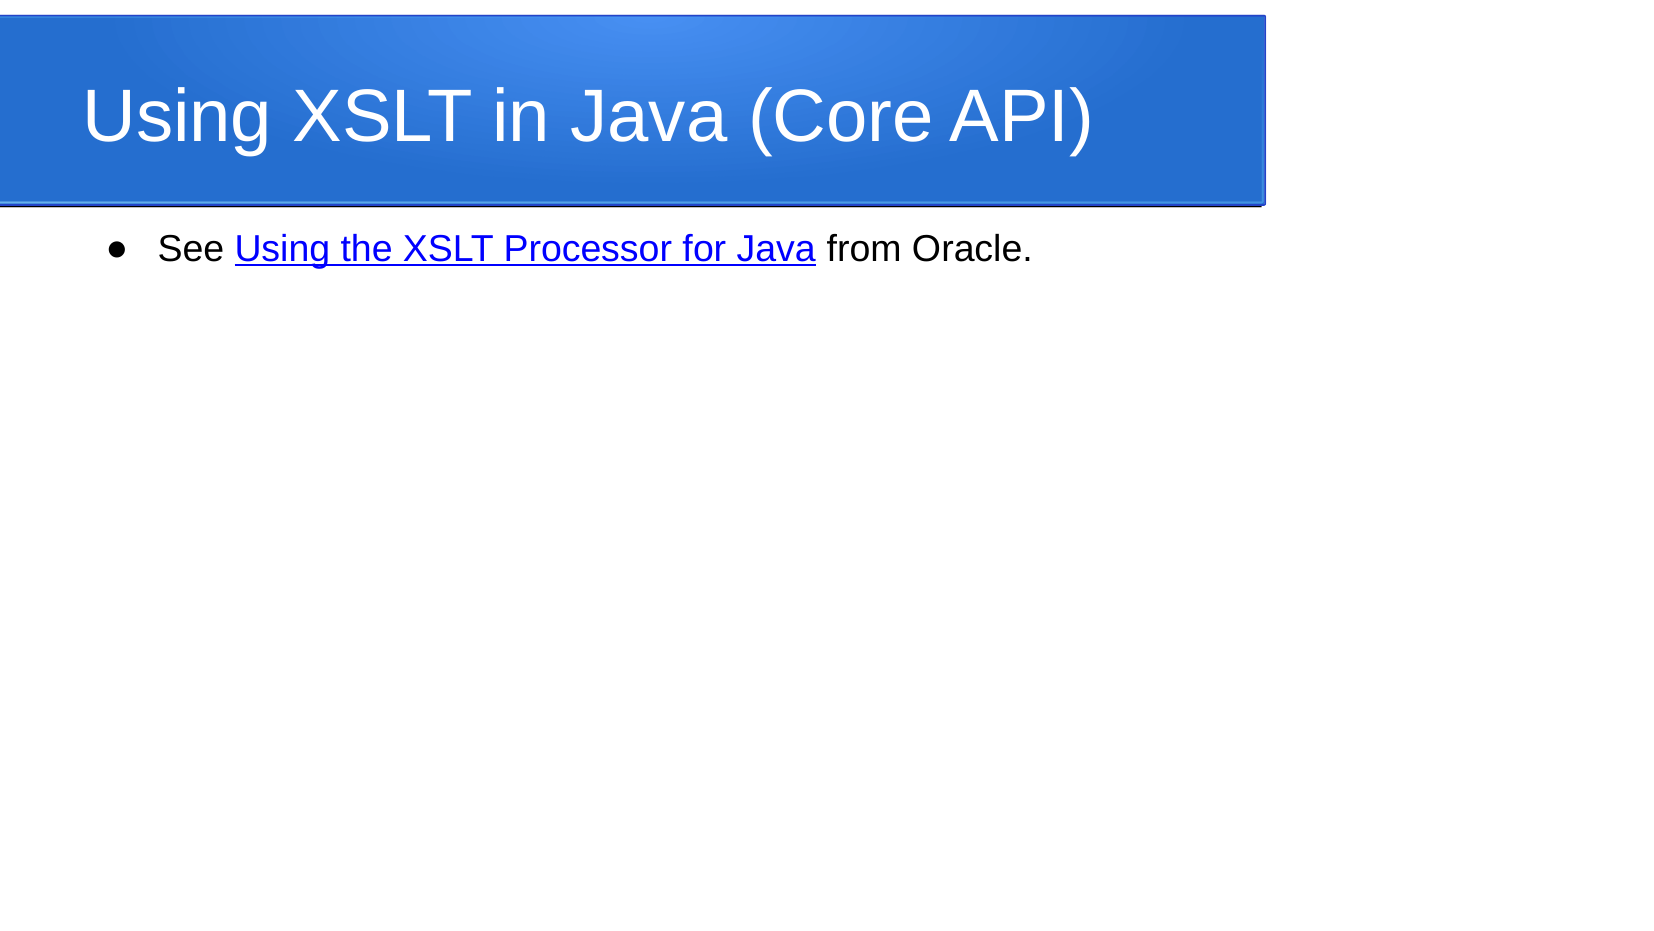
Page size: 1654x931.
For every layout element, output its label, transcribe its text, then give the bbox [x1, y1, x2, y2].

picture [0, 13, 1269, 211]
title Using XSLT in Java (Core API) [82, 35, 1235, 189]
list See Using the XSLT Processor for Java from Oracle. [82, 224, 1571, 764]
